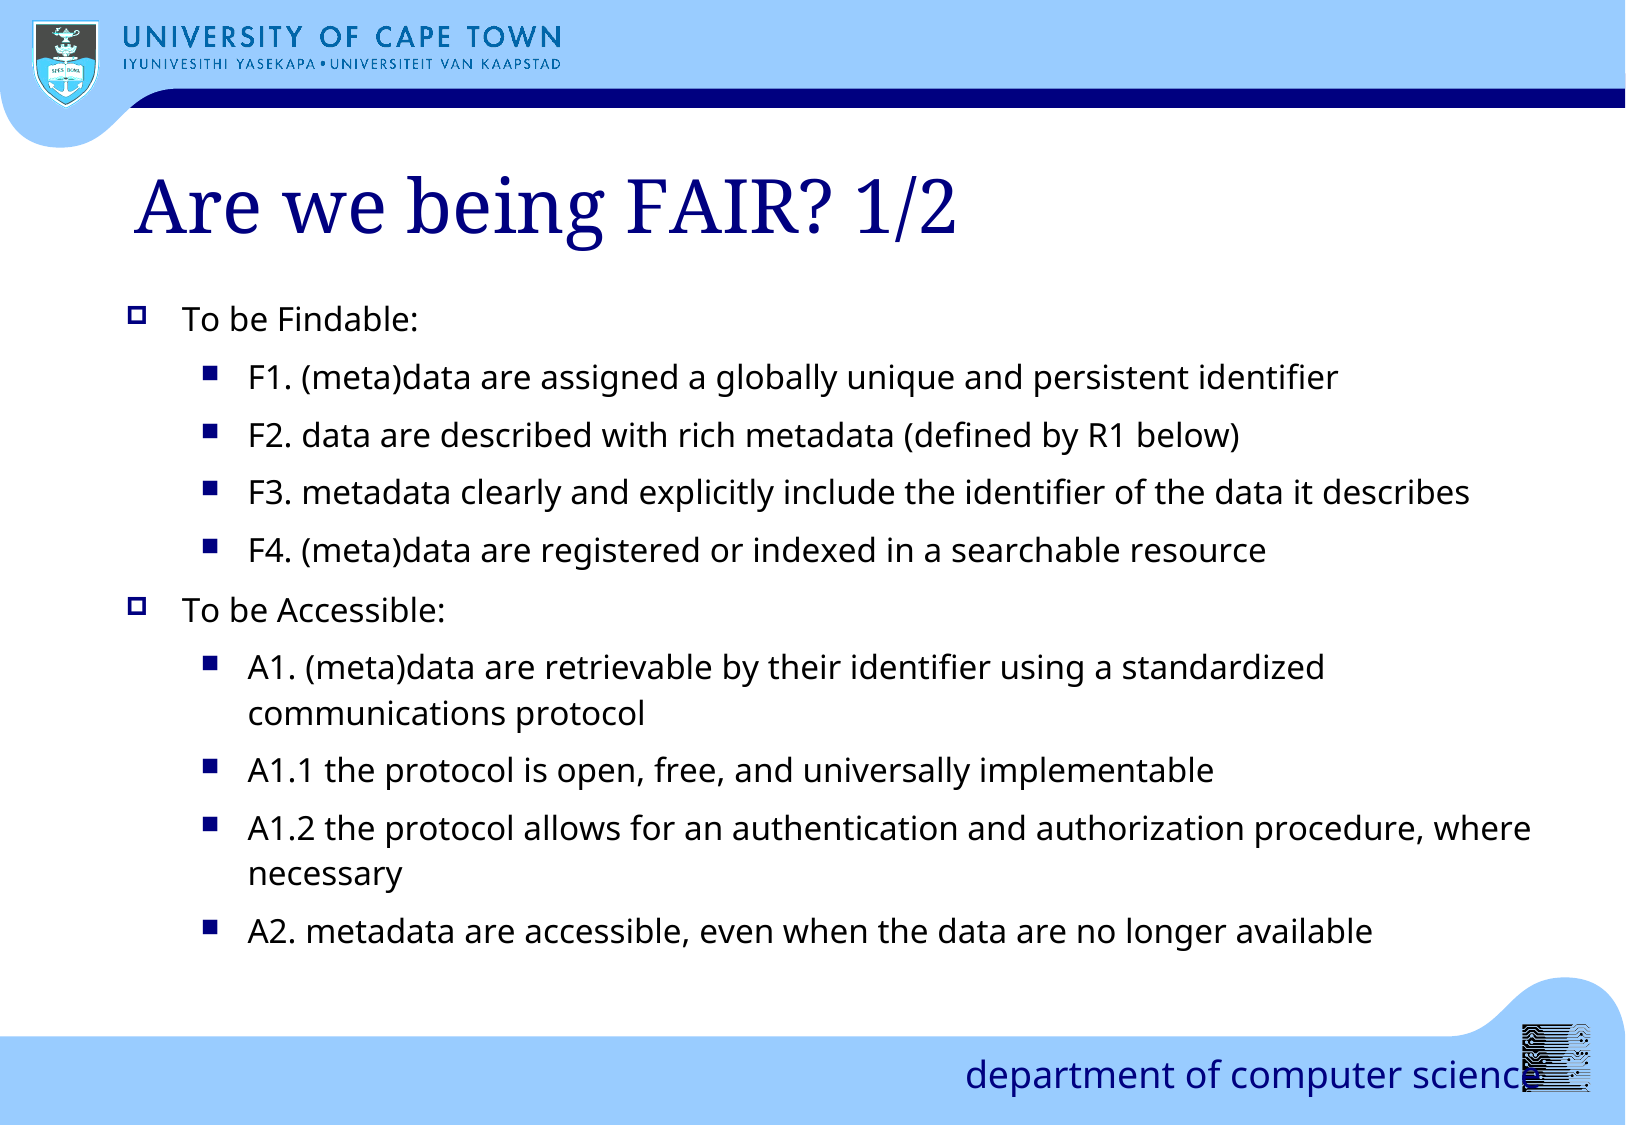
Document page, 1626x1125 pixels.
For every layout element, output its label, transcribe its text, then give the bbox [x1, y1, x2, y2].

picture [120, 23, 563, 71]
title Are we being FAIR? 1/2 [134, 140, 1571, 268]
list To be Findable: F1. (meta)data are assigned a globally unique and persistent identifier F2. data are described with rich metadata (defined by R1 below) F3. metadata clearly and explicitly include the identifier of the data it describes F4. (meta)data are registered or indexed in a searchable resource To be Accessible: A1. (meta)data are retrievable by their identifier using a standardized communications protocol A1.1 the protocol is open, free, and universally implementable A1.2 the protocol allows for an authentication and authorization procedure, where necessary A2. metadata are accessible, even when the data are no longer available [125, 296, 1570, 949]
picture [1526, 1070, 1536, 1076]
picture [1522, 1024, 1591, 1092]
